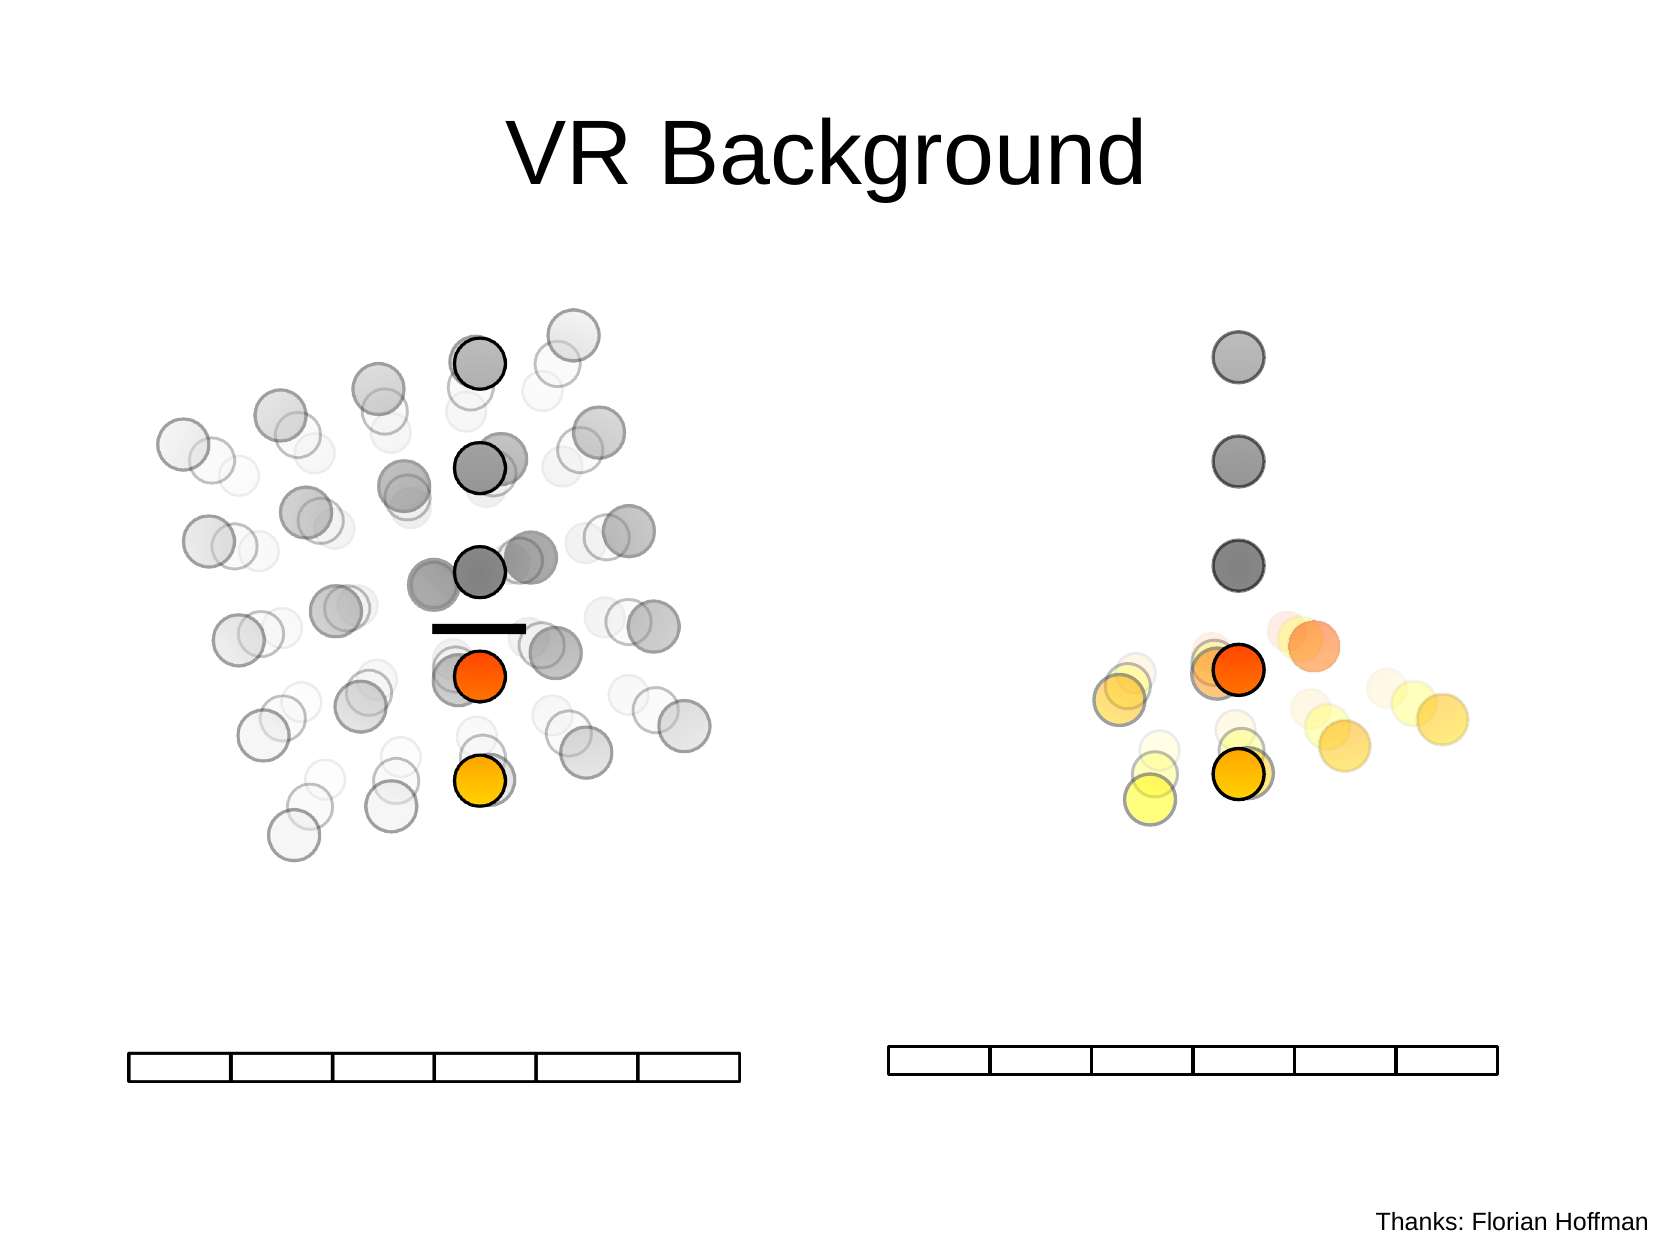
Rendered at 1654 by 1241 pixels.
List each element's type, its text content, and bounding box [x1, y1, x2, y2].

picture [886, 330, 1500, 1077]
title VR Background [82, 49, 1571, 257]
picture [127, 308, 741, 1083]
text_box Thanks: Florian Hoffman [1360, 1200, 1654, 1241]
